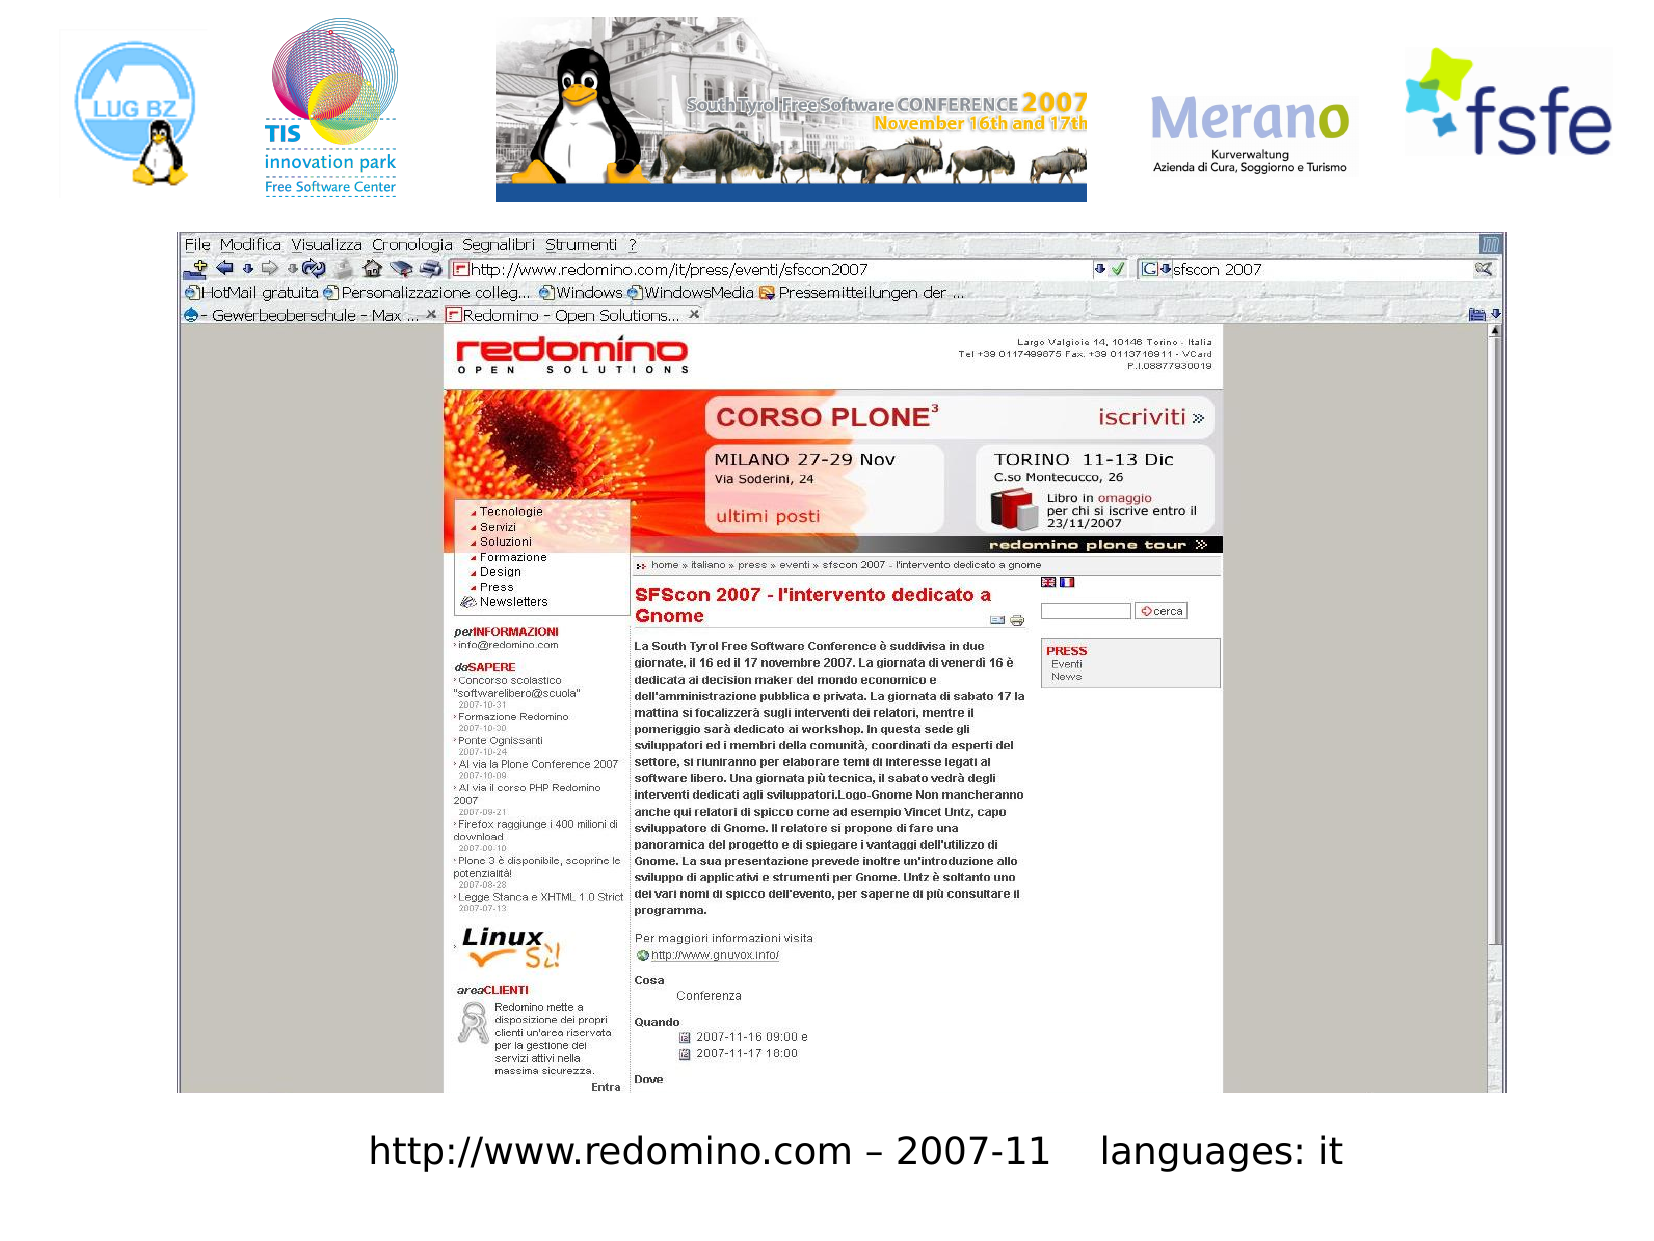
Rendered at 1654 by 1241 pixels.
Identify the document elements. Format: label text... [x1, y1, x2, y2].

picture [177, 232, 1507, 1093]
picture [59, 29, 220, 198]
picture [1405, 47, 1613, 156]
picture [1151, 96, 1359, 177]
text_box http://www.redomino.com – 2007-11 languages: it [324, 1122, 1388, 1182]
picture [265, 18, 398, 197]
picture [496, 17, 1087, 202]
